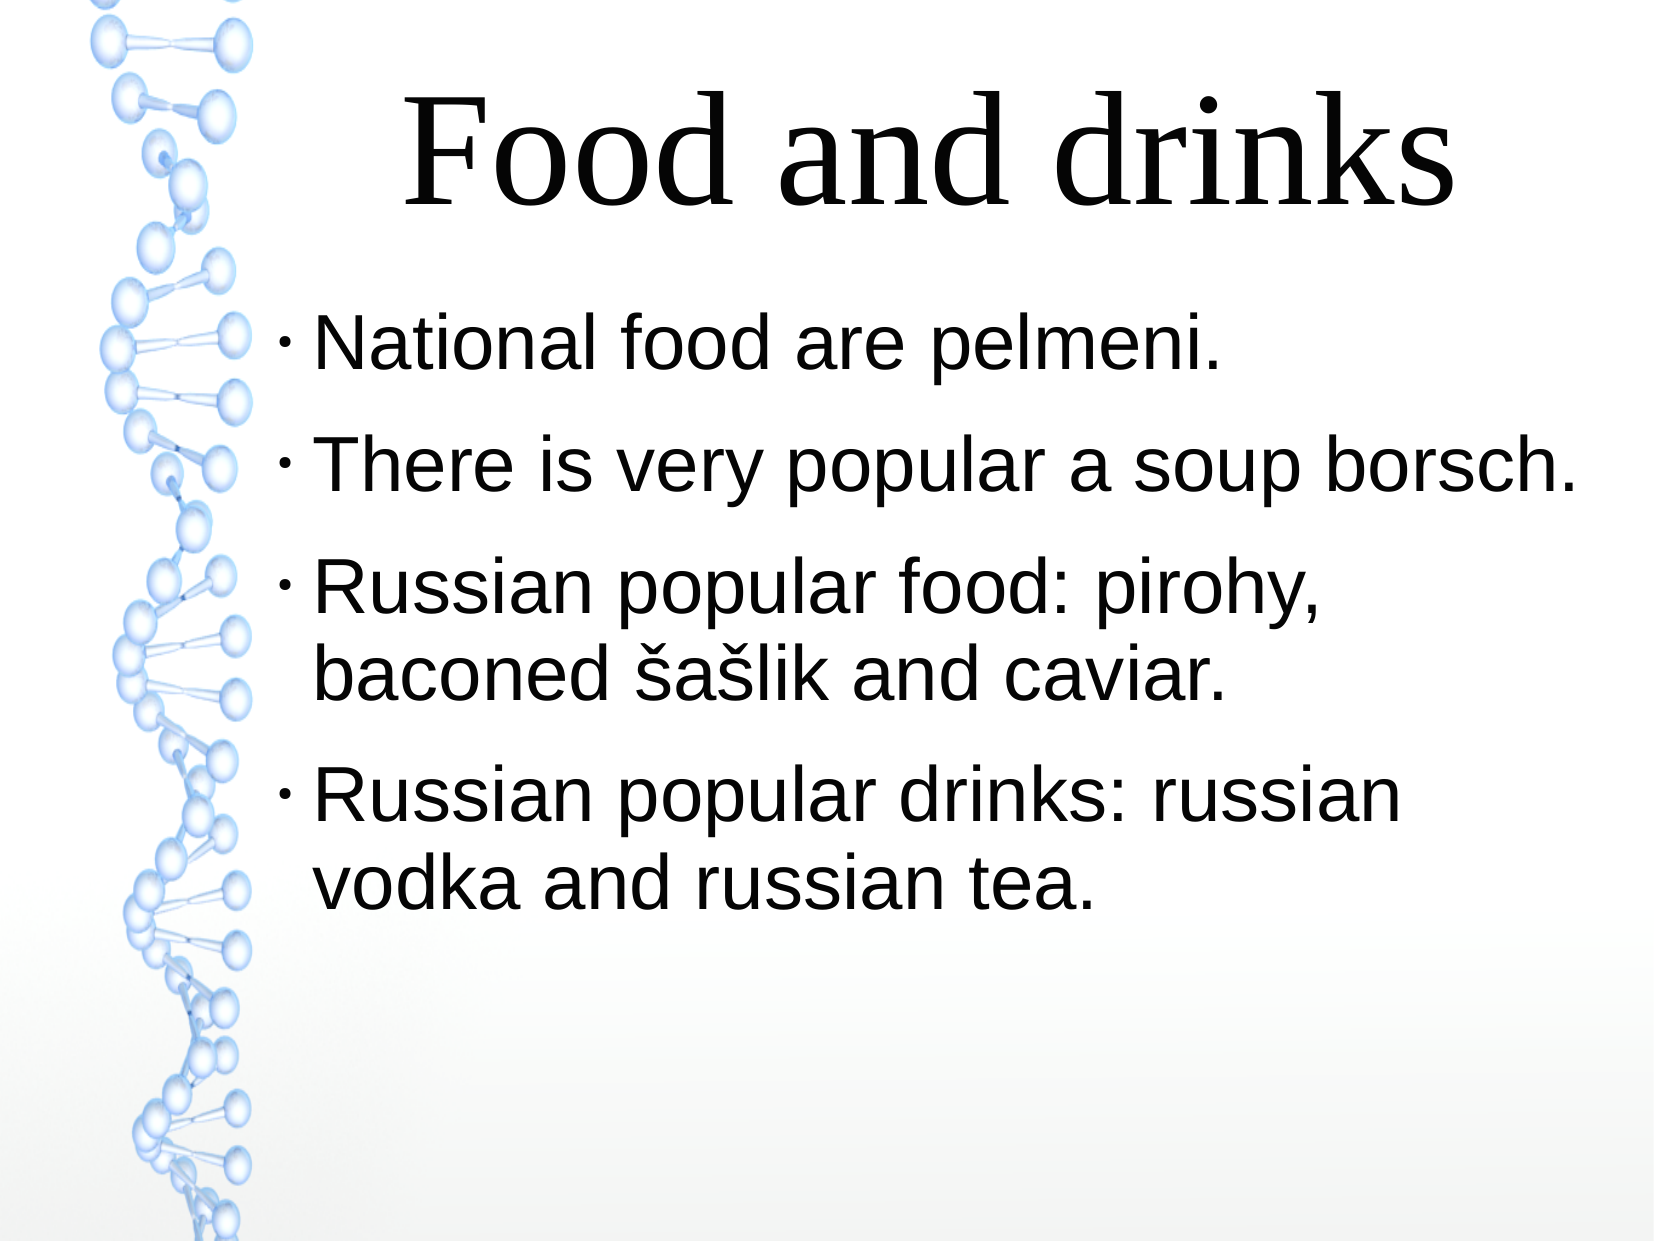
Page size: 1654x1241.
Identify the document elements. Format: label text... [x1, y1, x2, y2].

title Food and drinks [265, 47, 1595, 252]
picture [0, 0, 1654, 1241]
list National food are pelmeni. There is very popular a soup borsch. Russian popular food: pirohy, baconed šašlik and caviar. Russian popular drinks: russian vodka and russian tea. [265, 299, 1595, 1019]
